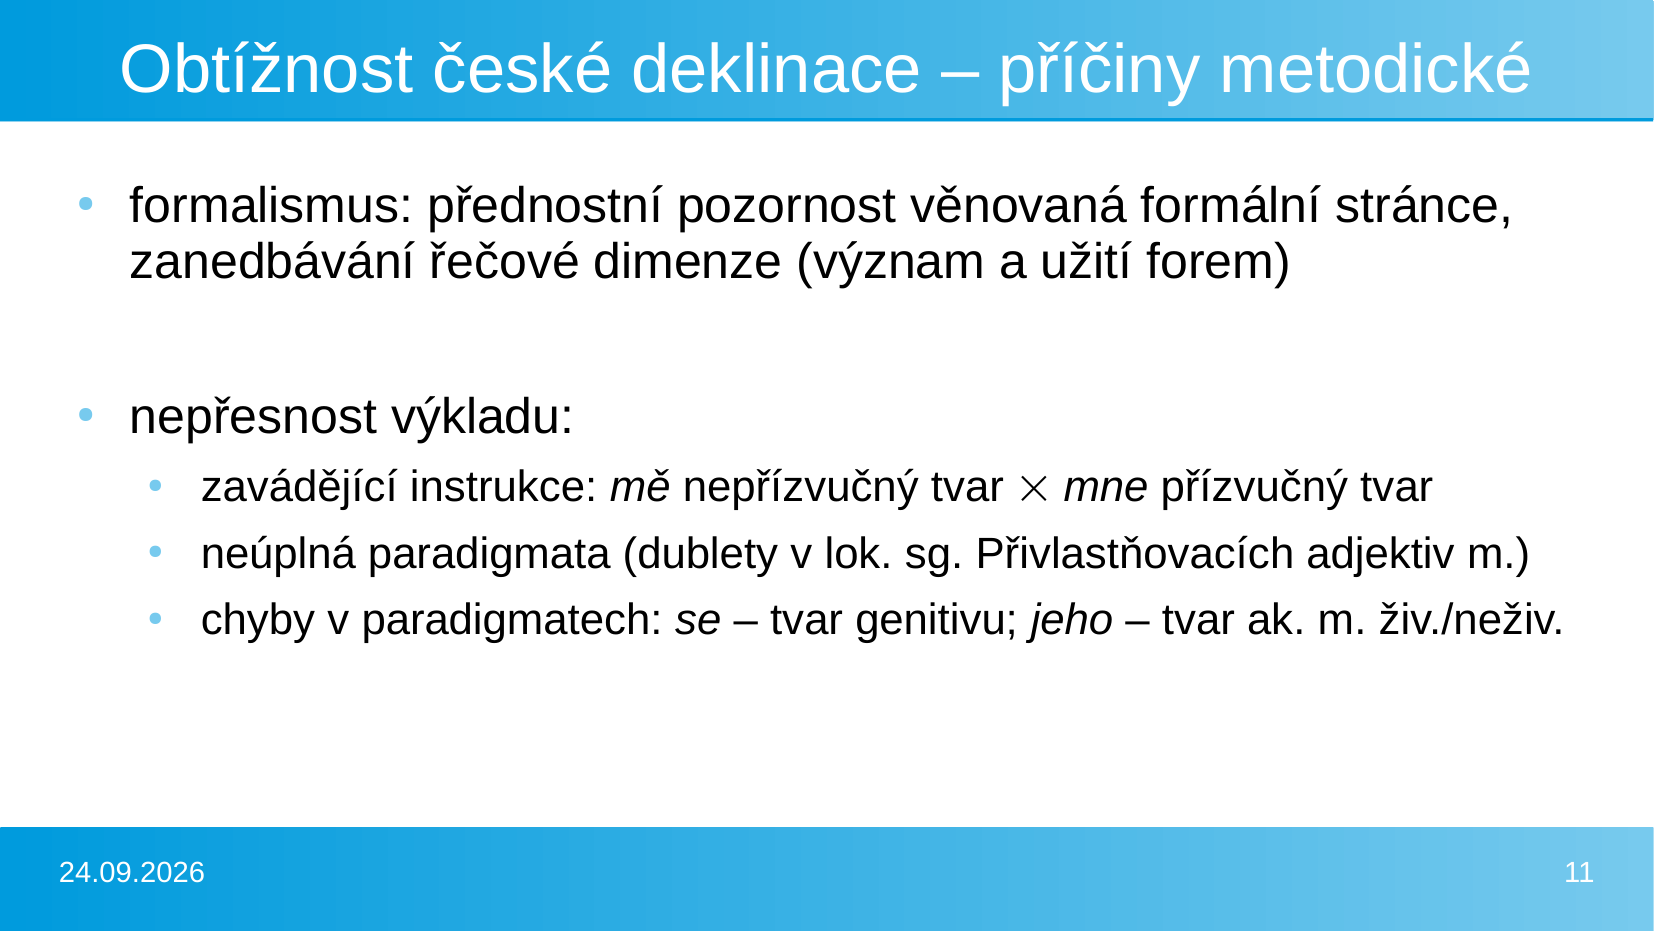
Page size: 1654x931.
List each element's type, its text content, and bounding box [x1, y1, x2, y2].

list formalismus: přednostní pozornost věnovaná formální stránce, zanedbávání řečové dimenze (význam a užití forem) nepřesnost výkladu: zavádějící instrukce: mě nepřízvučný tvar  mne přízvučný tvar neúplná paradigmata (dublety v lok. sg. Přivlastňovacích adjektiv m.) chyby v paradigmatech: se – tvar genitivu; jeho – tvar ak. m. živ./neživ. [59, 177, 1595, 768]
title Obtížnost české deklinace – příčiny metodické [59, 29, 1595, 108]
